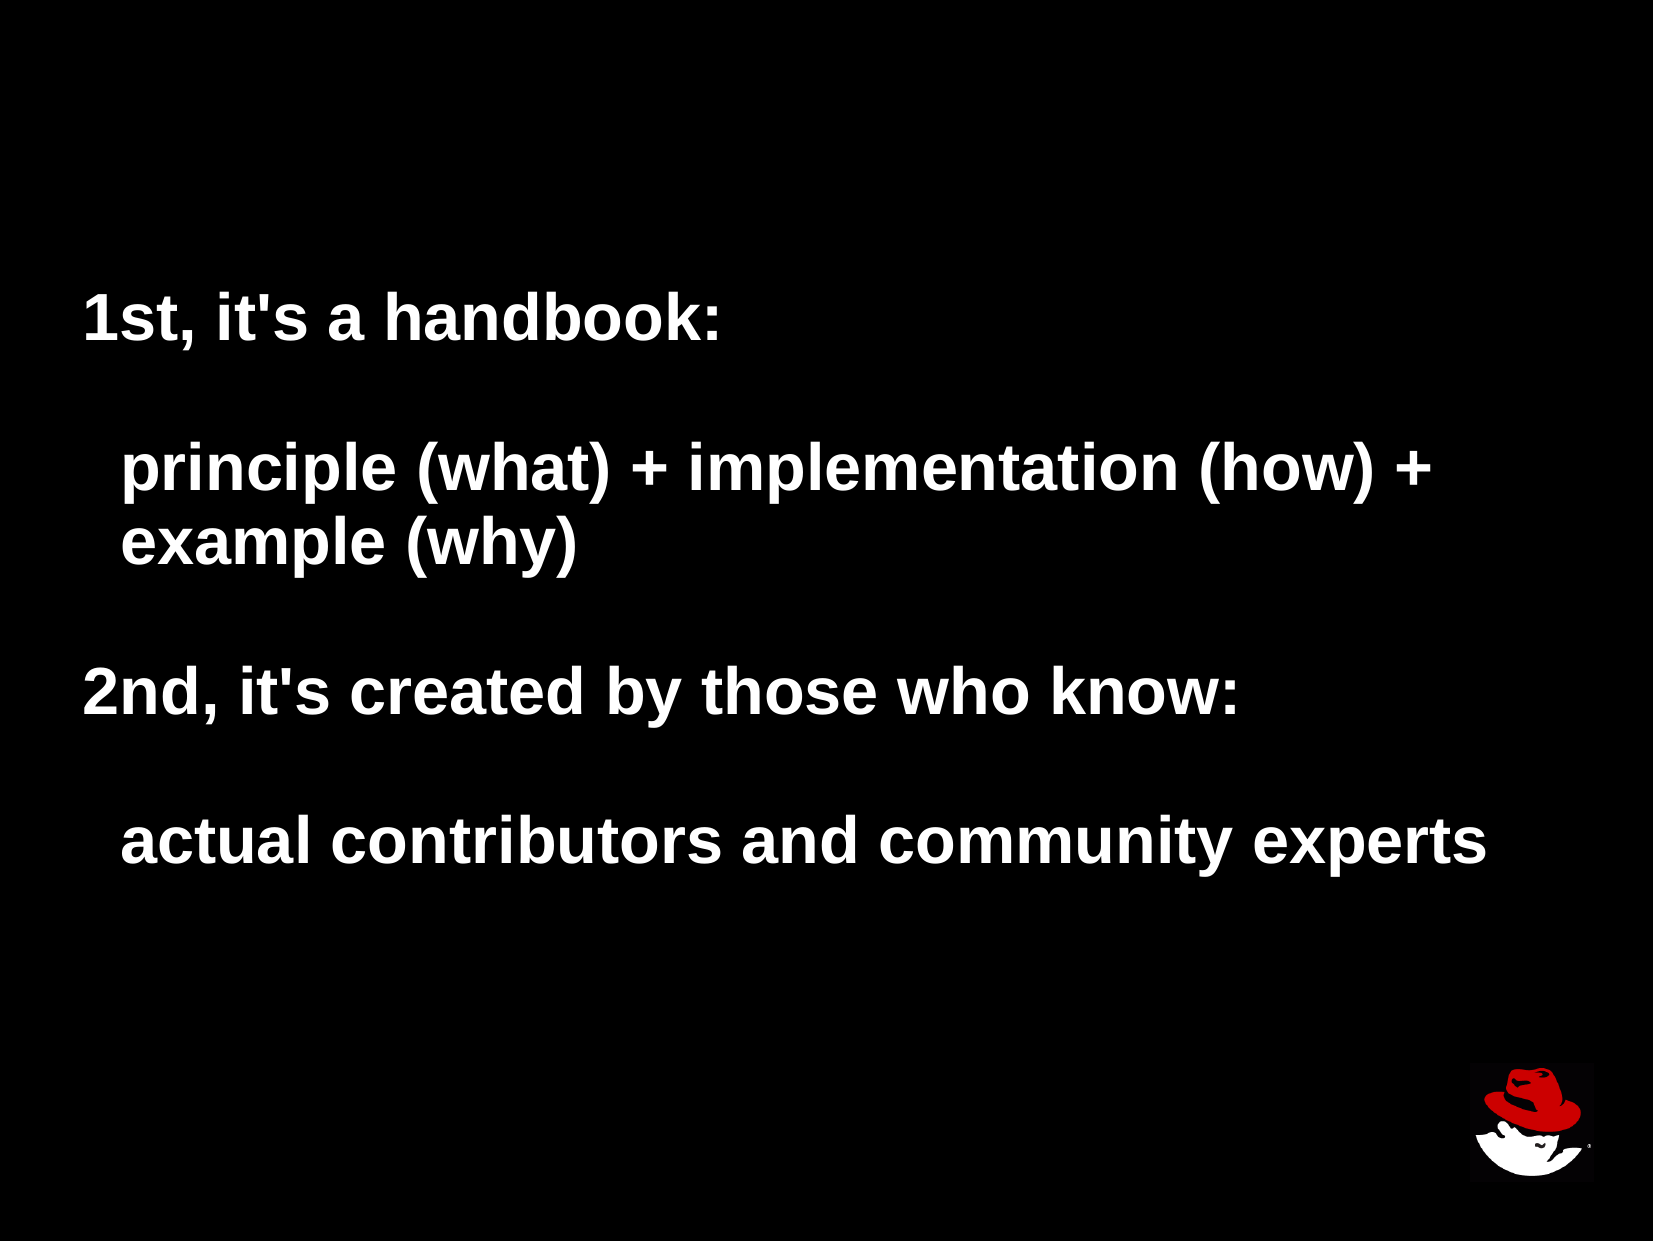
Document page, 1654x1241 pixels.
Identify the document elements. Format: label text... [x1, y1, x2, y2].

picture [1470, 1063, 1594, 1182]
subtitle 1st, it's a handbook: principle (what) + implementation (how) + example (why) 2nd, it's created by those who know: actual contributors and community experts [82, 49, 1571, 1109]
